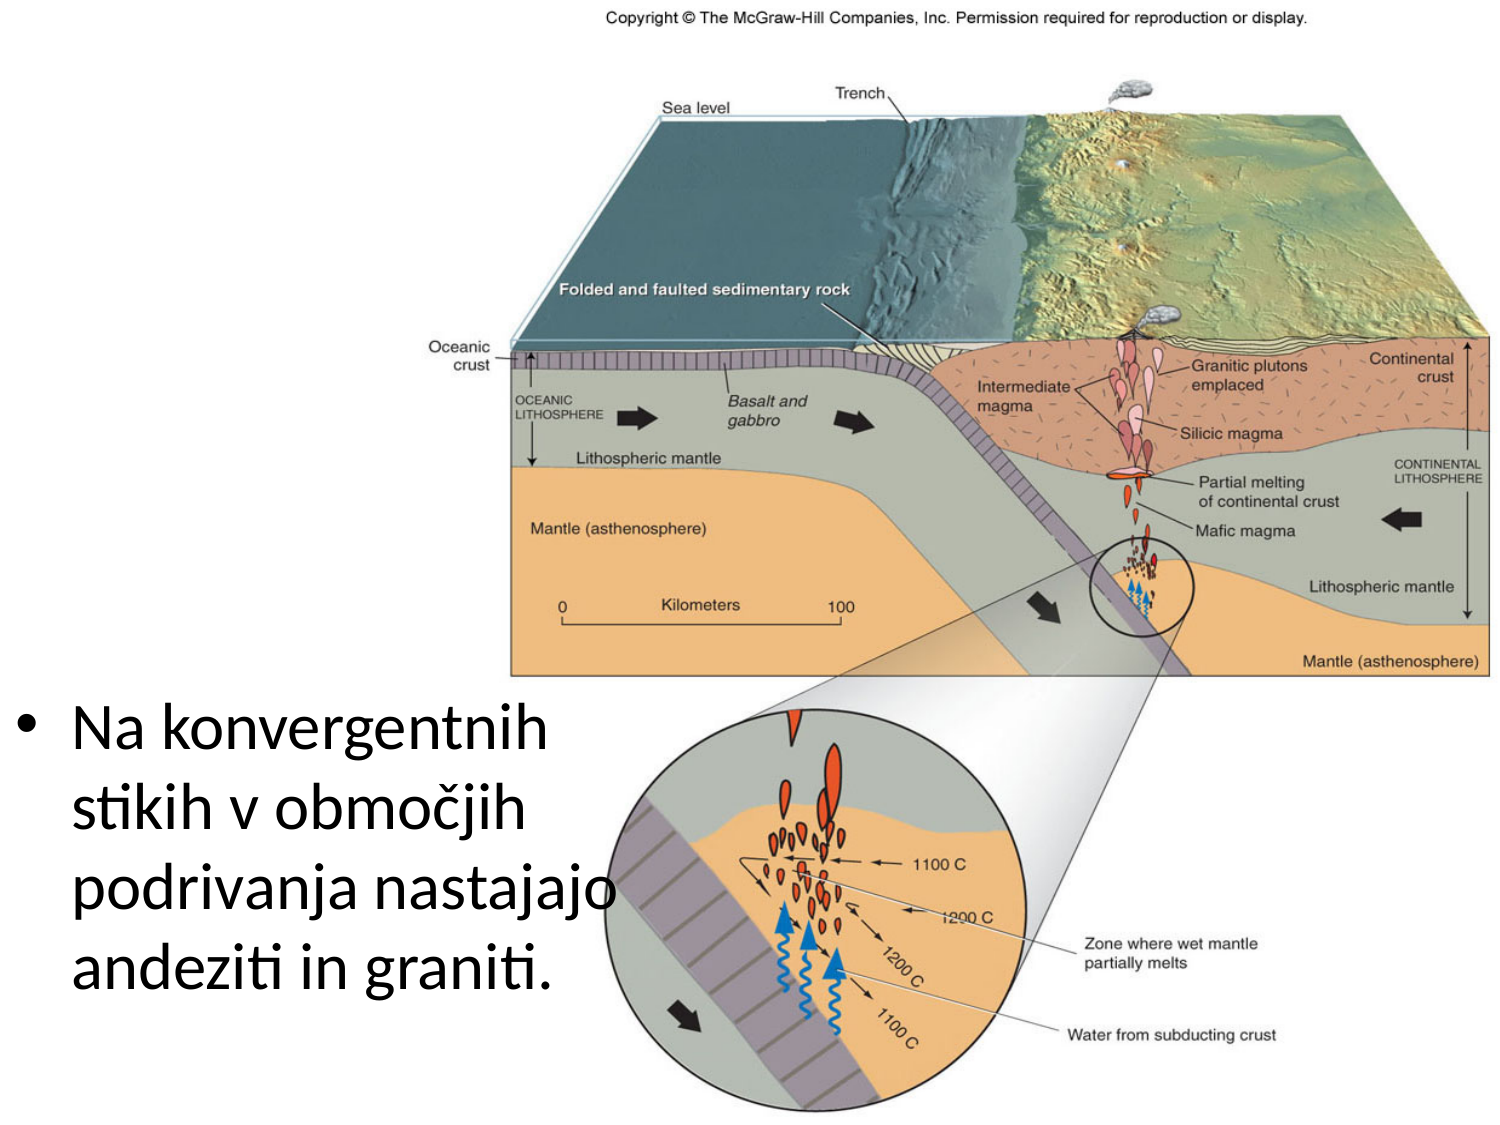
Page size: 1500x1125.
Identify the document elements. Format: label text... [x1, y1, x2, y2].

text_box [412, 0, 1500, 1125]
list Na konvergentnih stikih v območjih podrivanja nastajajo andeziti in graniti. [0, 675, 650, 1125]
